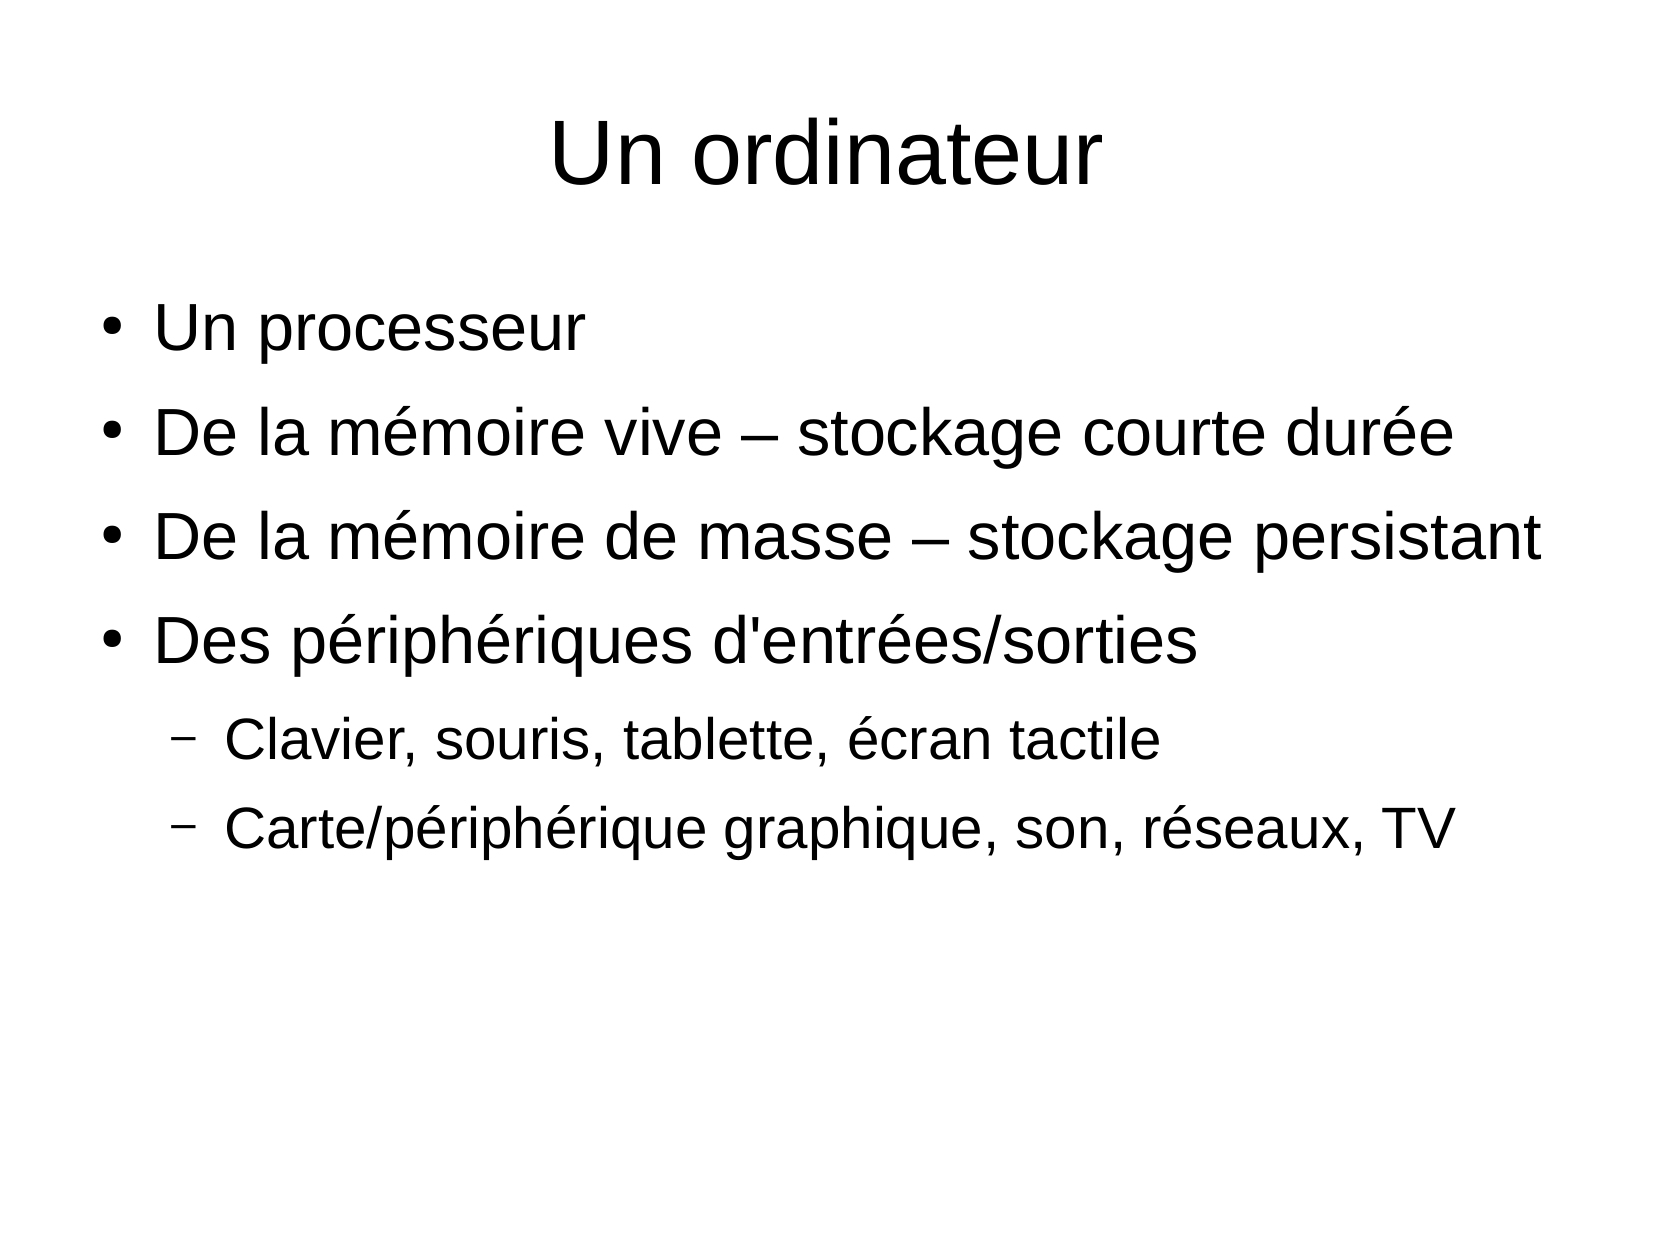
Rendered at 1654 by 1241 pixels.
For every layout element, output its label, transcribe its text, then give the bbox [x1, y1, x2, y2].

list Un processeur De la mémoire vive – stockage courte durée De la mémoire de masse – stockage persistant Des périphériques d'entrées/sorties Clavier, souris, tablette, écran tactile Carte/périphérique graphique, son, réseaux, TV [82, 290, 1571, 1010]
title Un ordinateur [82, 49, 1571, 257]
